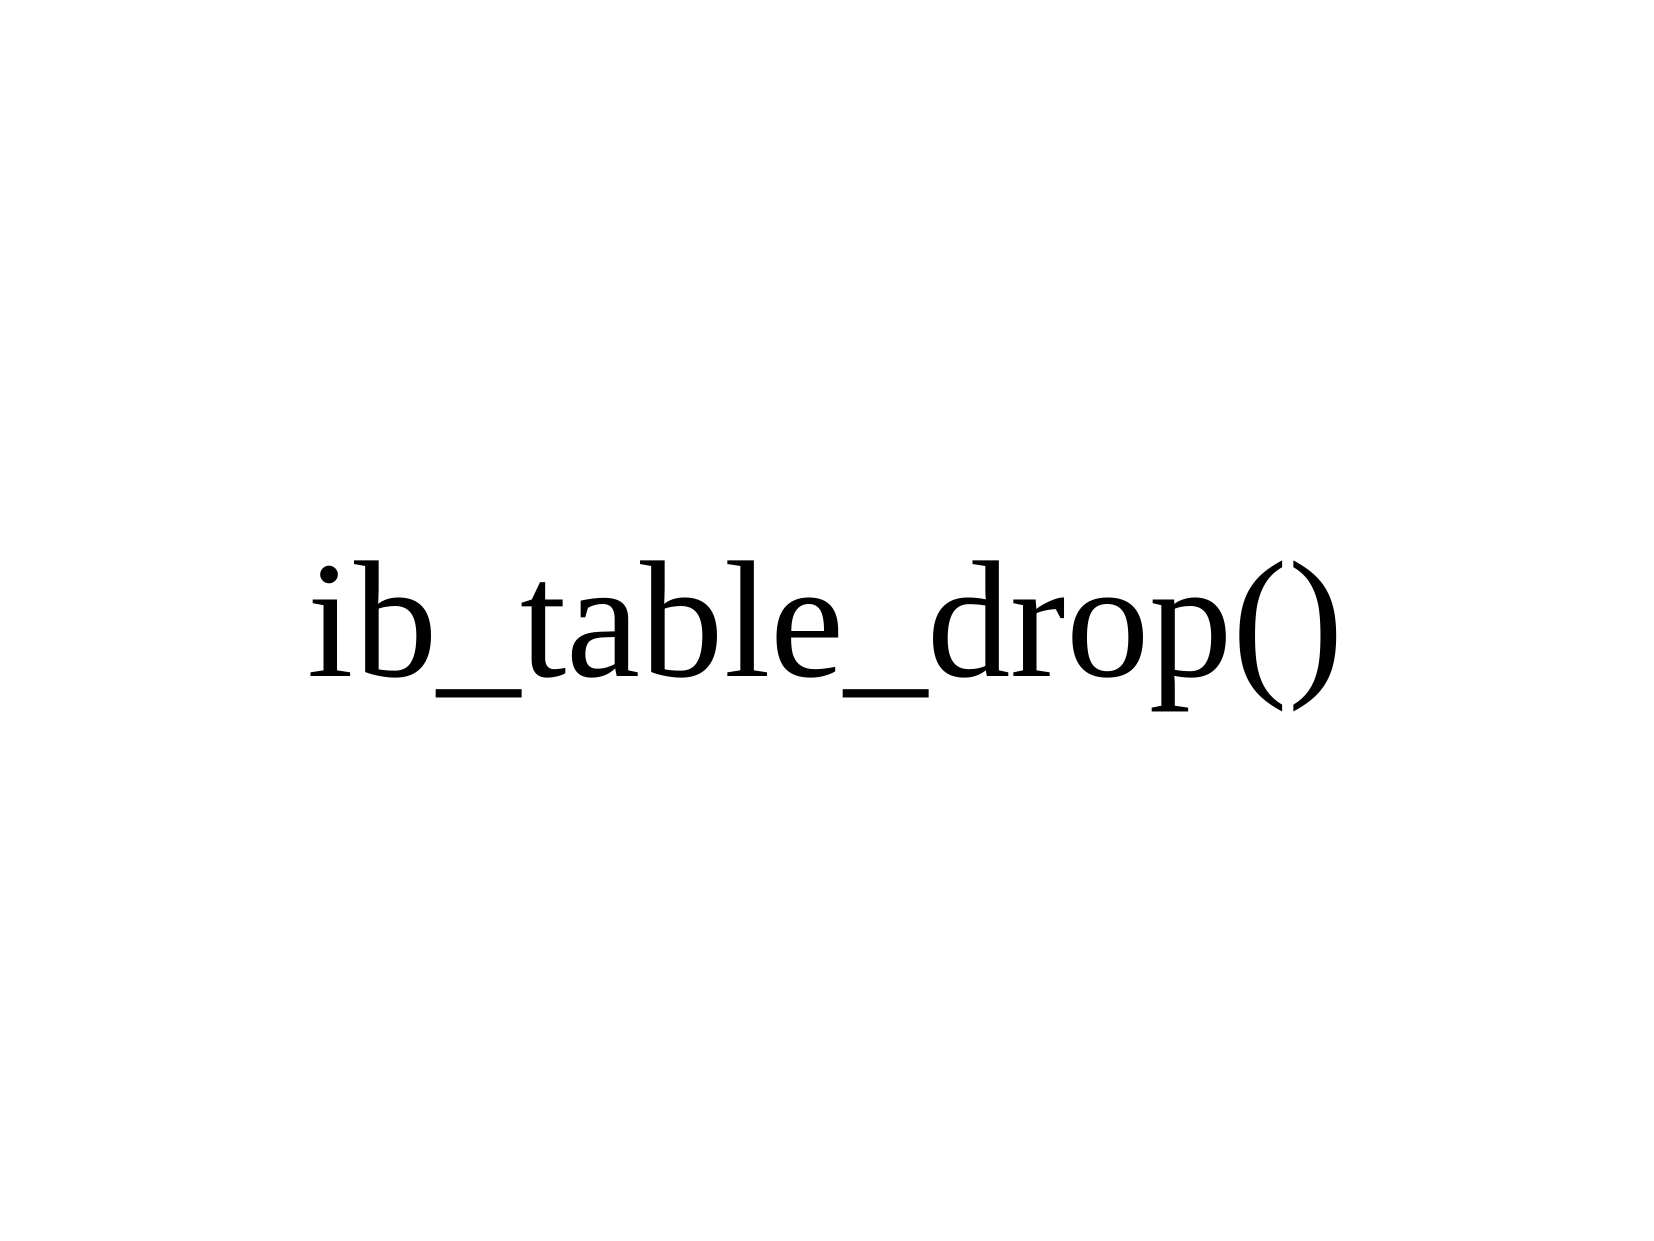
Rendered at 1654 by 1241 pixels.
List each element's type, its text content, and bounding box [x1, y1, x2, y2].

title ib_table_drop() [0, 516, 1654, 724]
